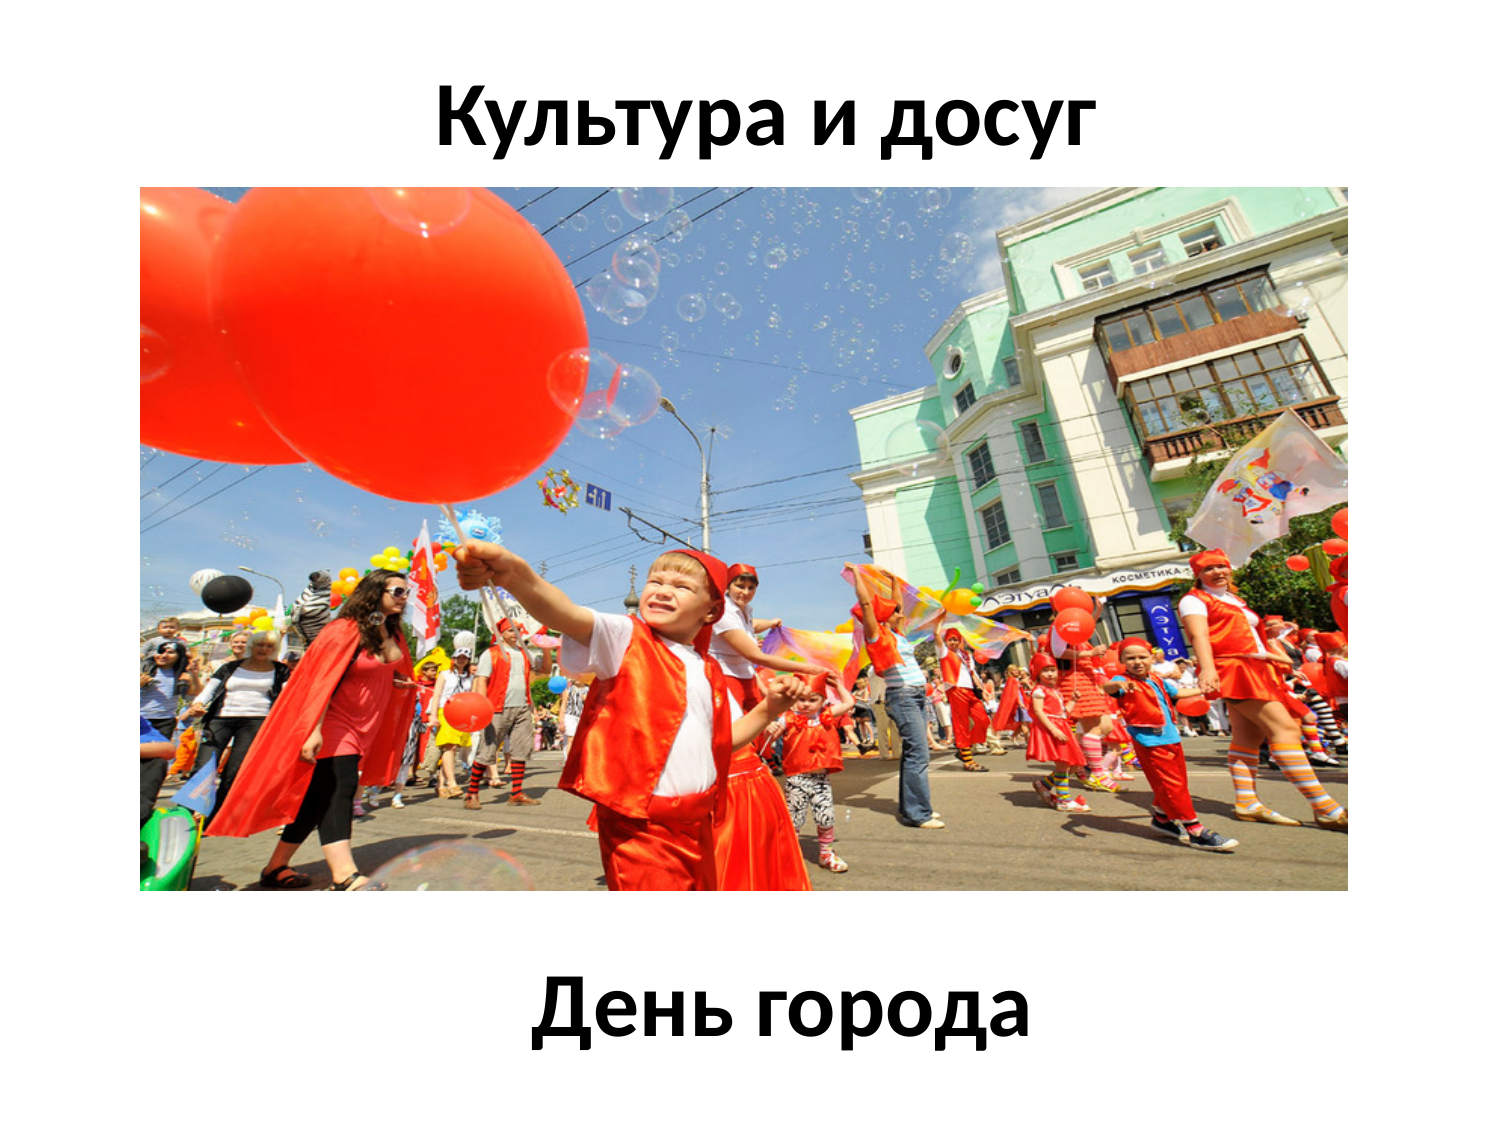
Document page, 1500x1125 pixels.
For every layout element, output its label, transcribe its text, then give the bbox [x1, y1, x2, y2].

title Культура и досуг [128, 46, 1404, 176]
picture [140, 187, 1348, 891]
subtitle День города [257, 937, 1308, 1032]
